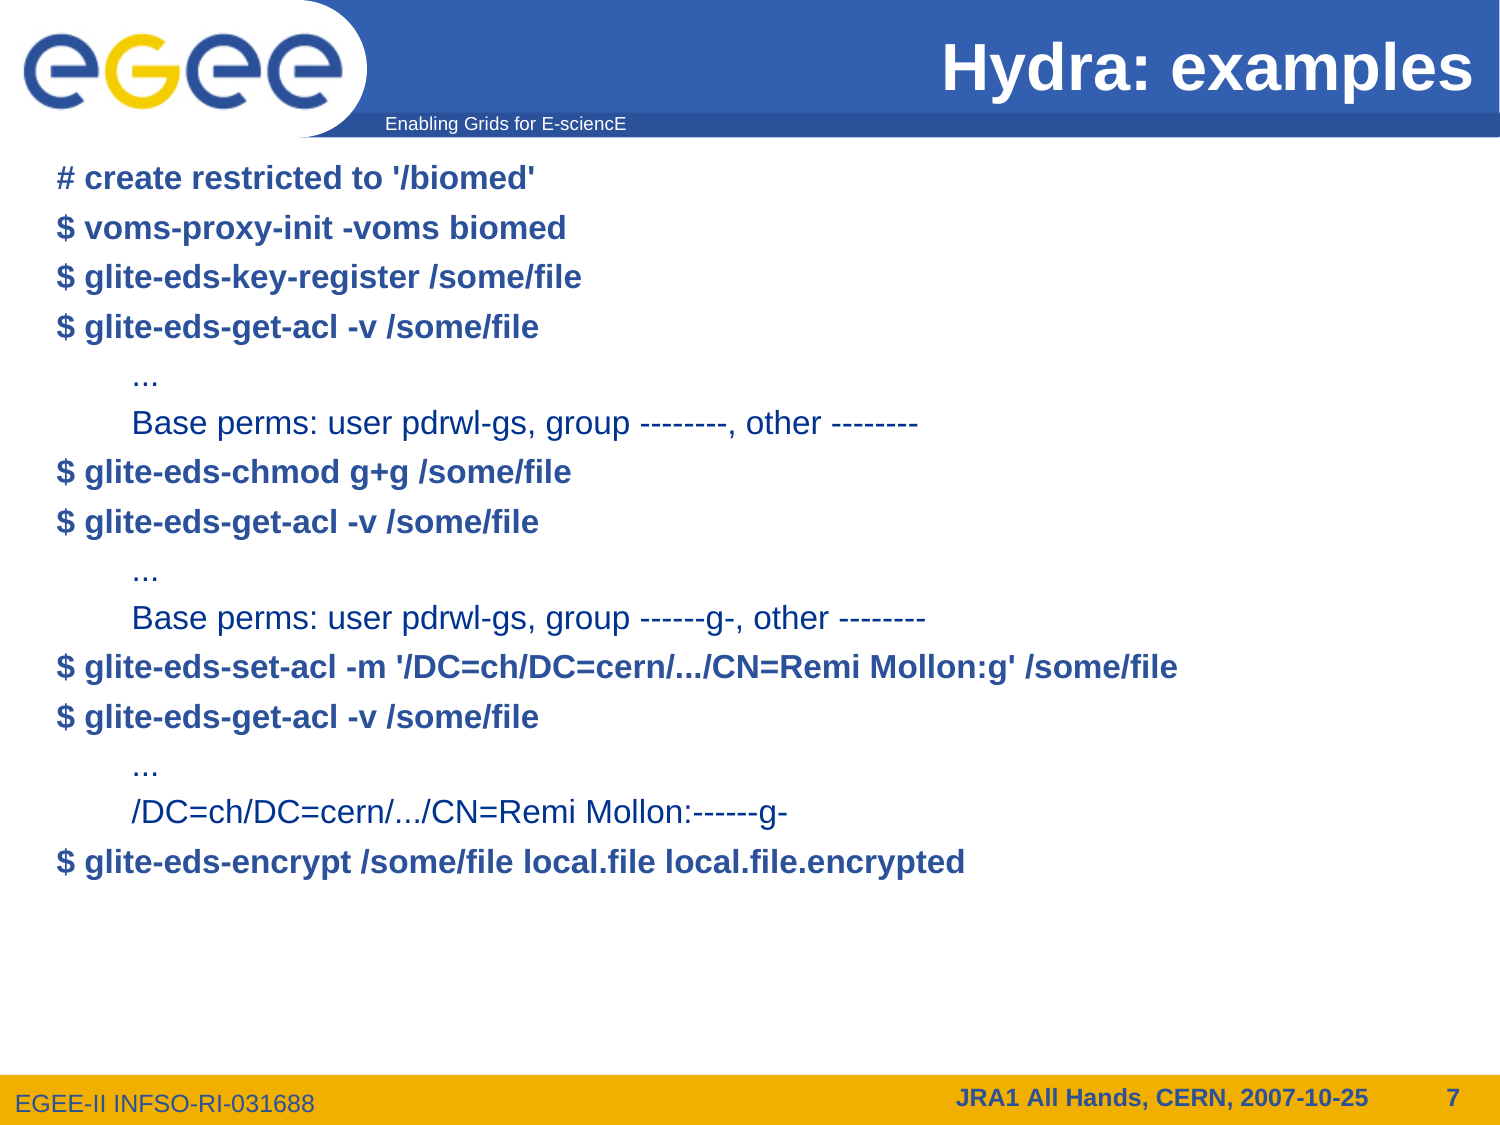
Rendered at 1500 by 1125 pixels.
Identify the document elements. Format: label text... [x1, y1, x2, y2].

picture [18, 30, 349, 112]
list # create restricted to '/biomed' $ voms-proxy-init -voms biomed $ glite-eds-key-register /some/file $ glite-eds-get-acl -v /some/file ... Base perms: user pdrwl-gs, group --------, other -------- $ glite-eds-chmod g+g /some/file $ glite-eds-get-acl -v /some/file ... Base perms: user pdrwl-gs, group ------g-, other -------- $ glite-eds-set-acl -m '/DC=ch/DC=cern/.../CN=Remi Mollon:g' /some/file $ glite-eds-get-acl -v /some/file ... /DC=ch/DC=cern/.../CN=Remi Mollon:------g- $ glite-eds-encrypt /some/file local.file local.file.encrypted [56, 159, 1466, 1036]
title Hydra: examples [369, 18, 1475, 117]
